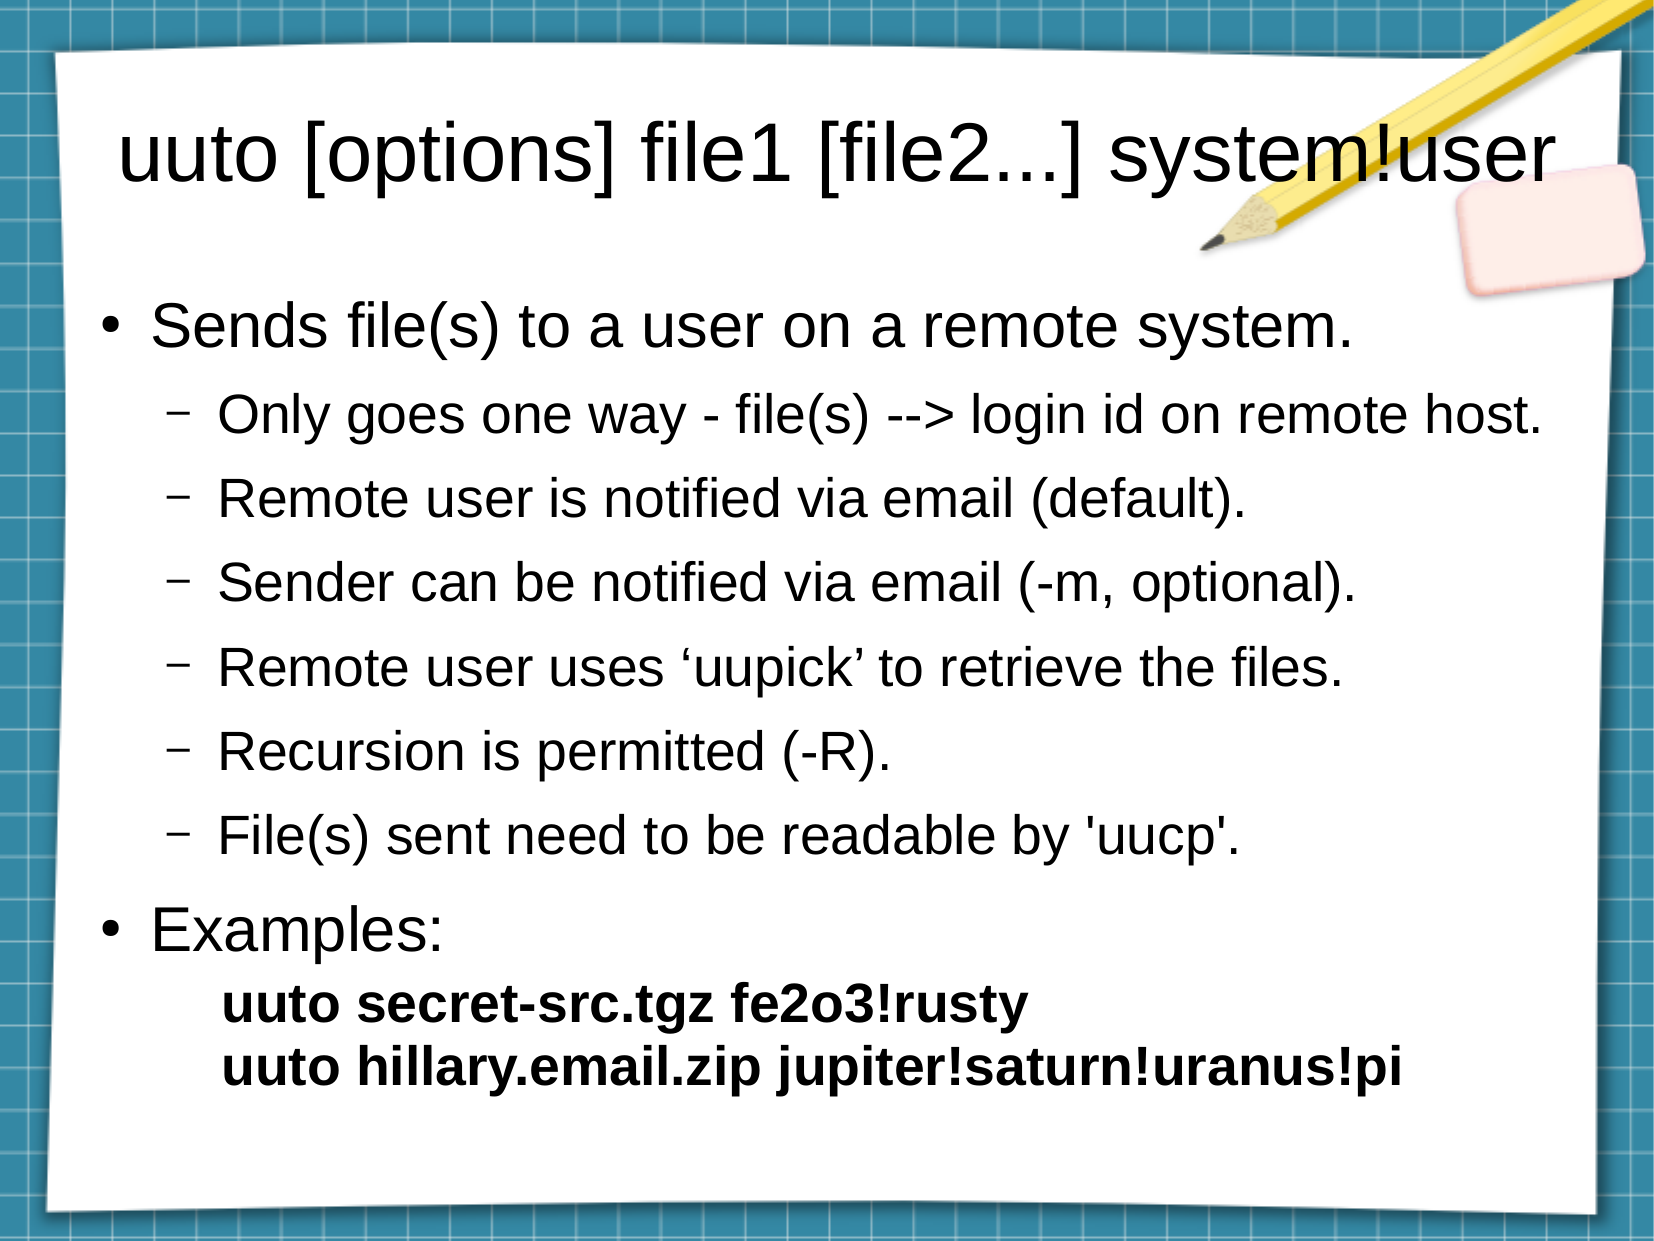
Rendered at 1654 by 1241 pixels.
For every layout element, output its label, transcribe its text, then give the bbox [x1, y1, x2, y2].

picture [0, 0, 1654, 1241]
title uuto [options] file1 [file2...] system!user [82, 49, 1571, 257]
list Sends file(s) to a user on a remote system. Only goes one way - file(s) --> login id on remote host. Remote user is notified via email (default). Sender can be notified via email (-m, optional). Remote user uses ‘uupick’ to retrieve the files. Recursion is permitted (-R). File(s) sent need to be readable by 'uucp'. Examples: uuto secret-src.tgz fe2o3!rusty uuto hillary.email.zip jupiter!saturn!uranus!pi [82, 290, 1571, 1111]
